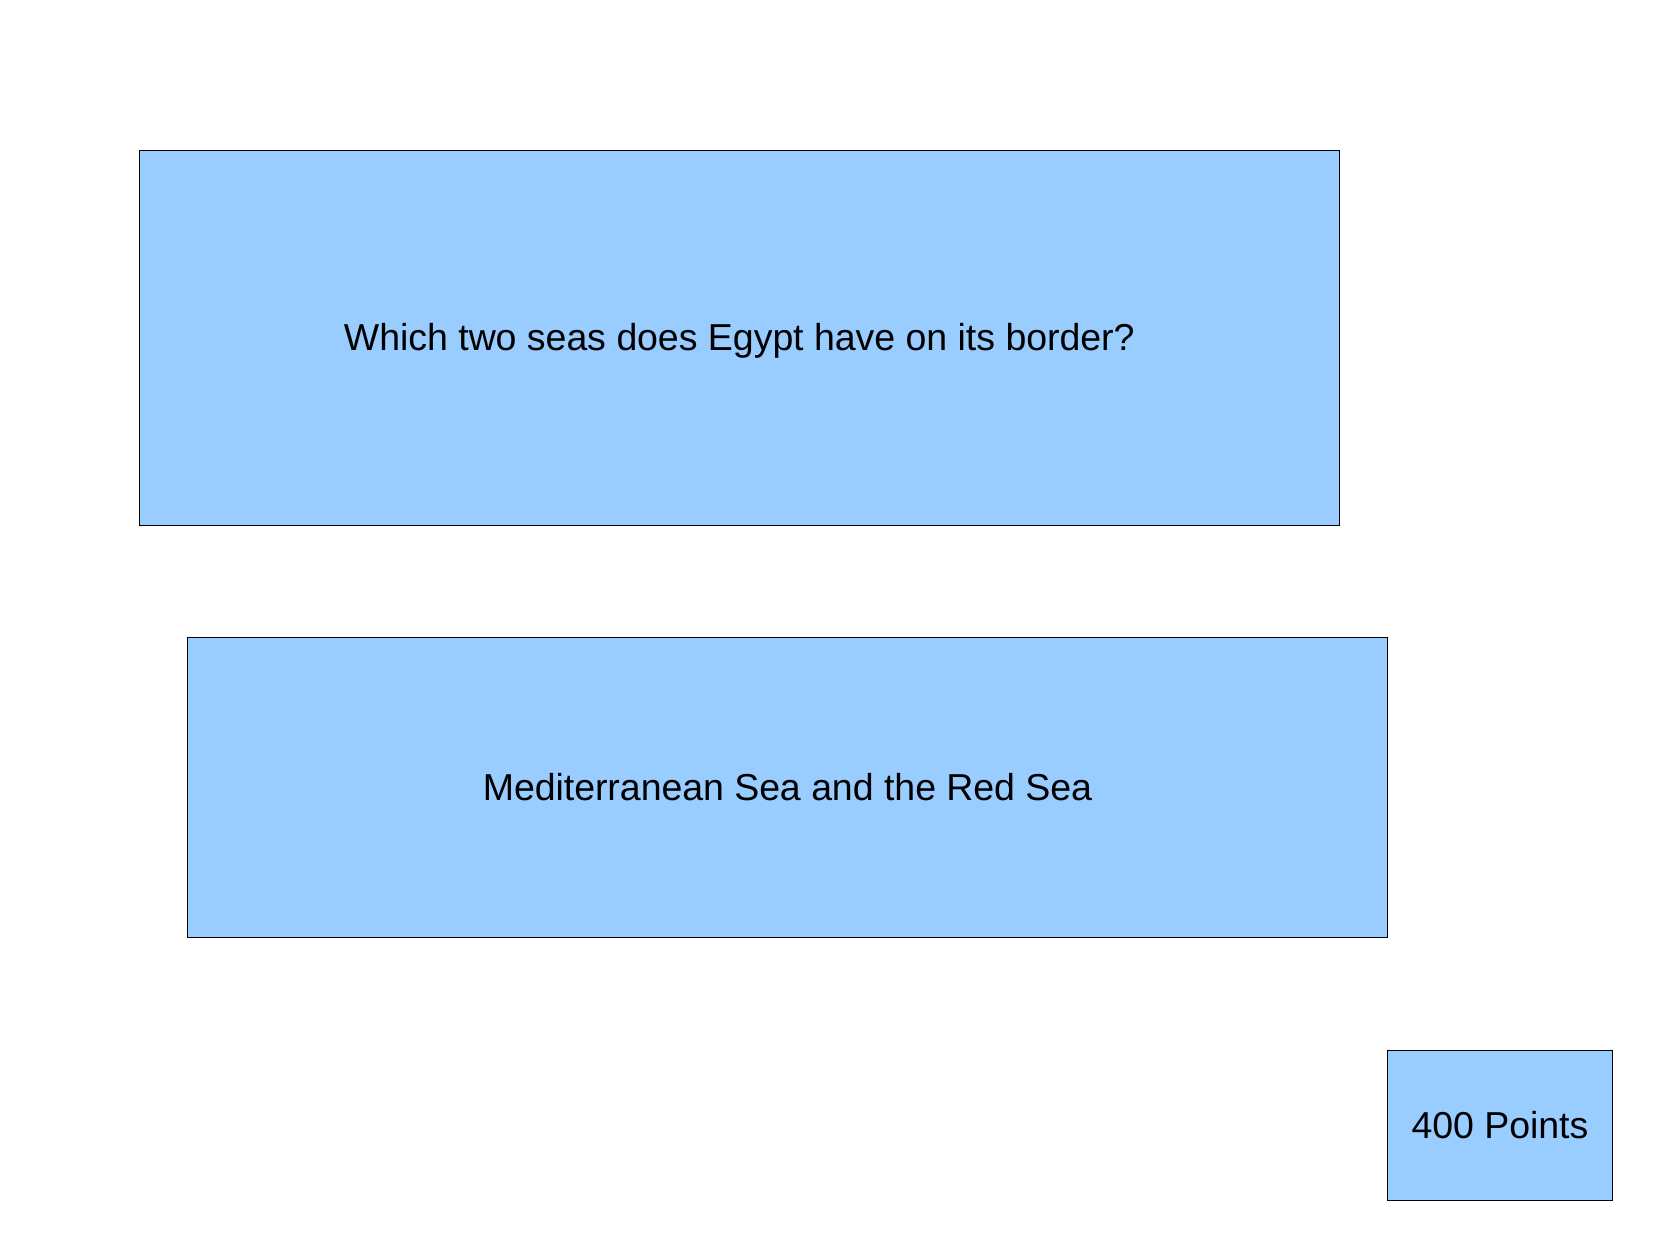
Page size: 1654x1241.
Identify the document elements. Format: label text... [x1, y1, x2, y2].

text_box Mediterranean Sea and the Red Sea [187, 637, 1388, 938]
text_box 400 Points [1387, 1050, 1613, 1201]
text_box Which two seas does Egypt have on its border? [139, 150, 1340, 526]
